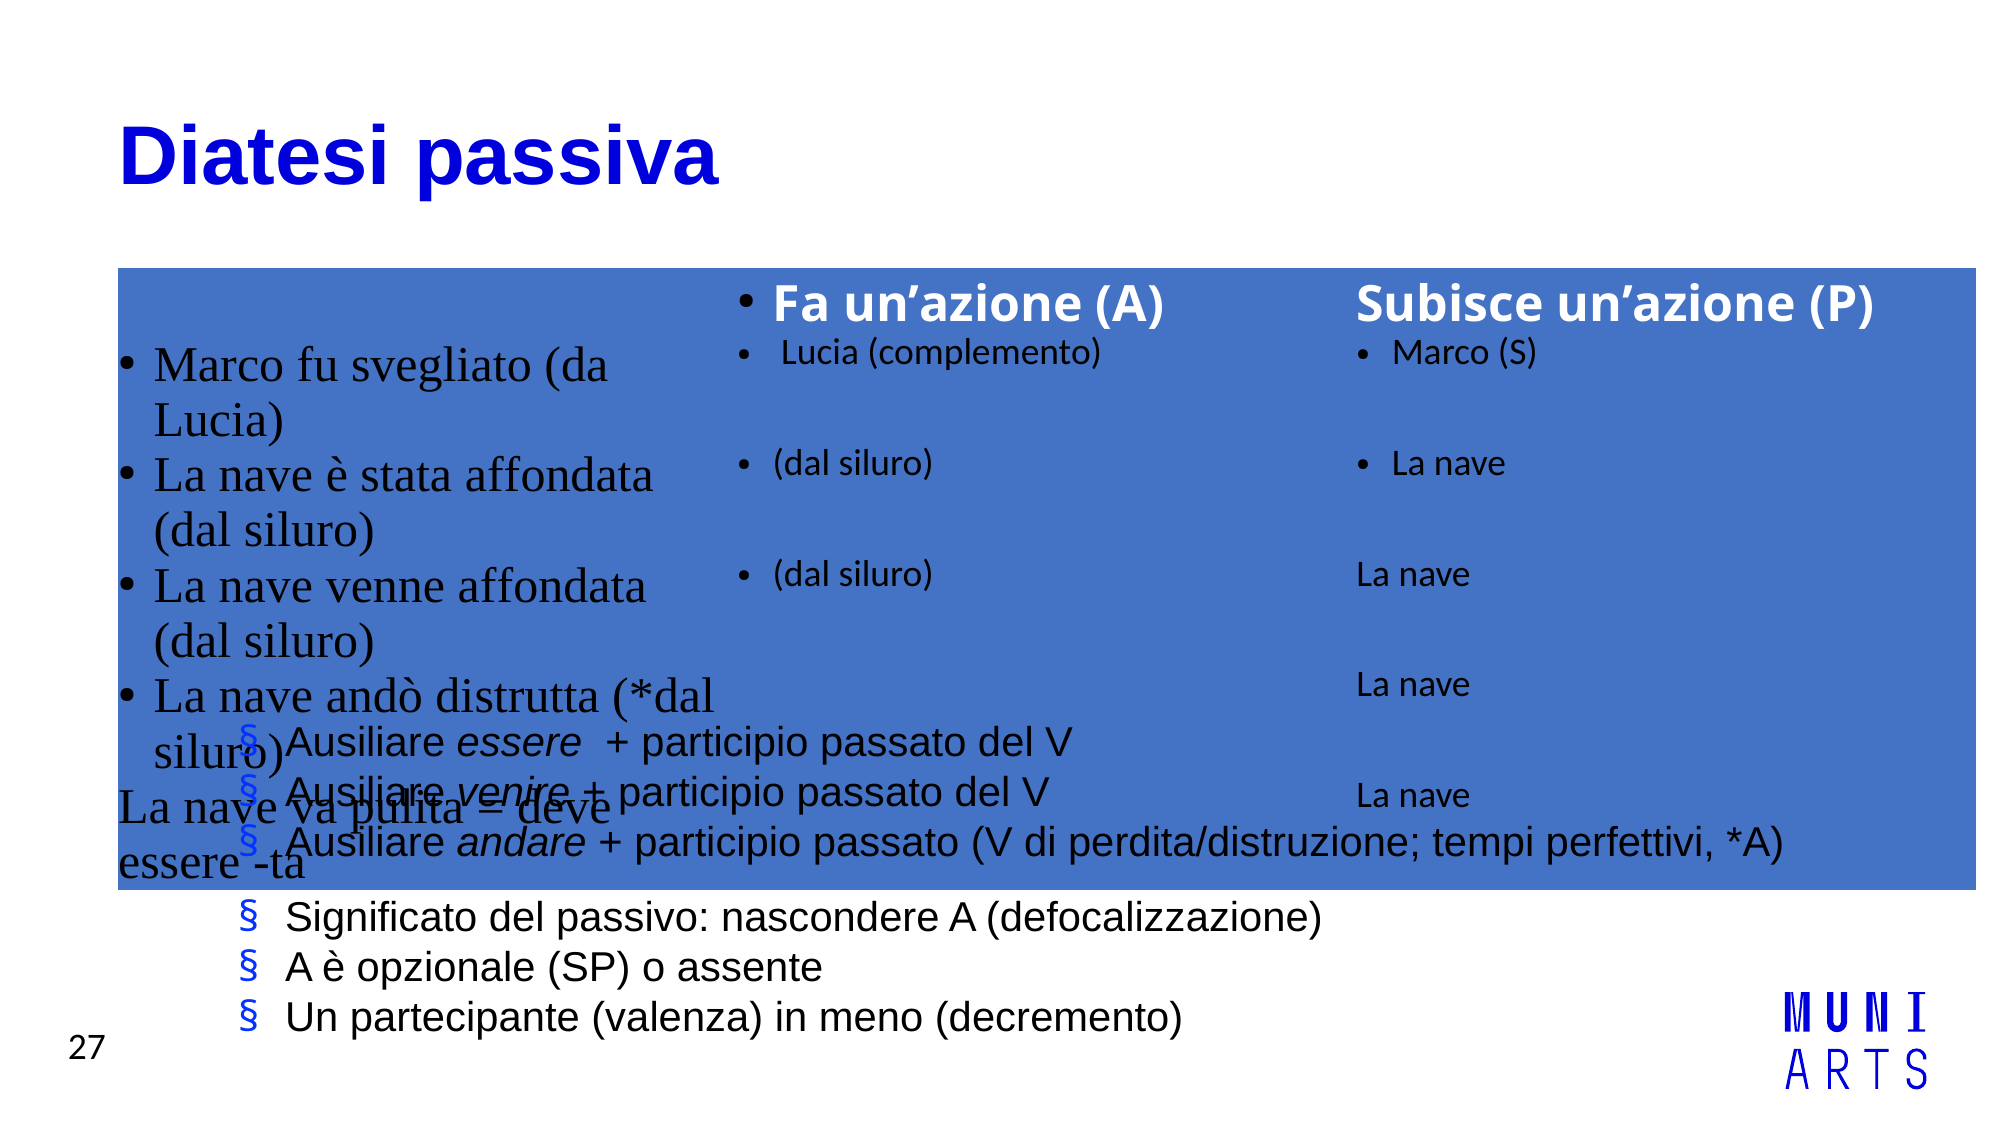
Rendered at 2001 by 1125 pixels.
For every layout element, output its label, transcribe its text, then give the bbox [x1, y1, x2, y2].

table_cell La nave [1356, 558, 1976, 668]
table_cell La nave [1356, 447, 1976, 558]
table_header Fa un’azione (A) [737, 268, 1356, 336]
text_box Significato del passivo: nascondere A (defocalizzazione) A è opzionale (SP) o assente Un partecipante (valenza) in meno (decremento) [118, 882, 1774, 1049]
table_header [118, 268, 737, 336]
text_box 26 [67, 1021, 110, 1063]
table_cell La nave andò distrutta (*dal siluro) [118, 668, 737, 707]
table_cell La nave [1356, 779, 1976, 890]
table_cell La nave venne affondata (dal siluro) [118, 558, 737, 668]
table_cell La nave [1356, 668, 1976, 779]
table_cell La nave è stata affondata (dal siluro) [118, 447, 737, 558]
table_cell (dal siluro) [737, 447, 1356, 558]
text_box Ausiliare essere + participio passato del V Ausiliare venire + participio passato del V Ausiliare andare + participio passato (V di perdita/distruzione; tempi perfettivi, *A) [118, 707, 1937, 875]
table_cell Marco fu svegliato (da Lucia) [118, 336, 737, 447]
table_cell (dal siluro) [737, 558, 1356, 668]
table_cell [737, 668, 1356, 707]
table_cell Marco (S) [1356, 336, 1976, 447]
table_header Subisce un’azione (P) [1356, 268, 1976, 336]
table_cell La nave va pulita = deve essere -ta [118, 875, 737, 882]
title Diatesi passiva [118, 118, 1883, 193]
table_cell [737, 875, 1356, 882]
table_cell Lucia (complemento) [737, 336, 1356, 447]
